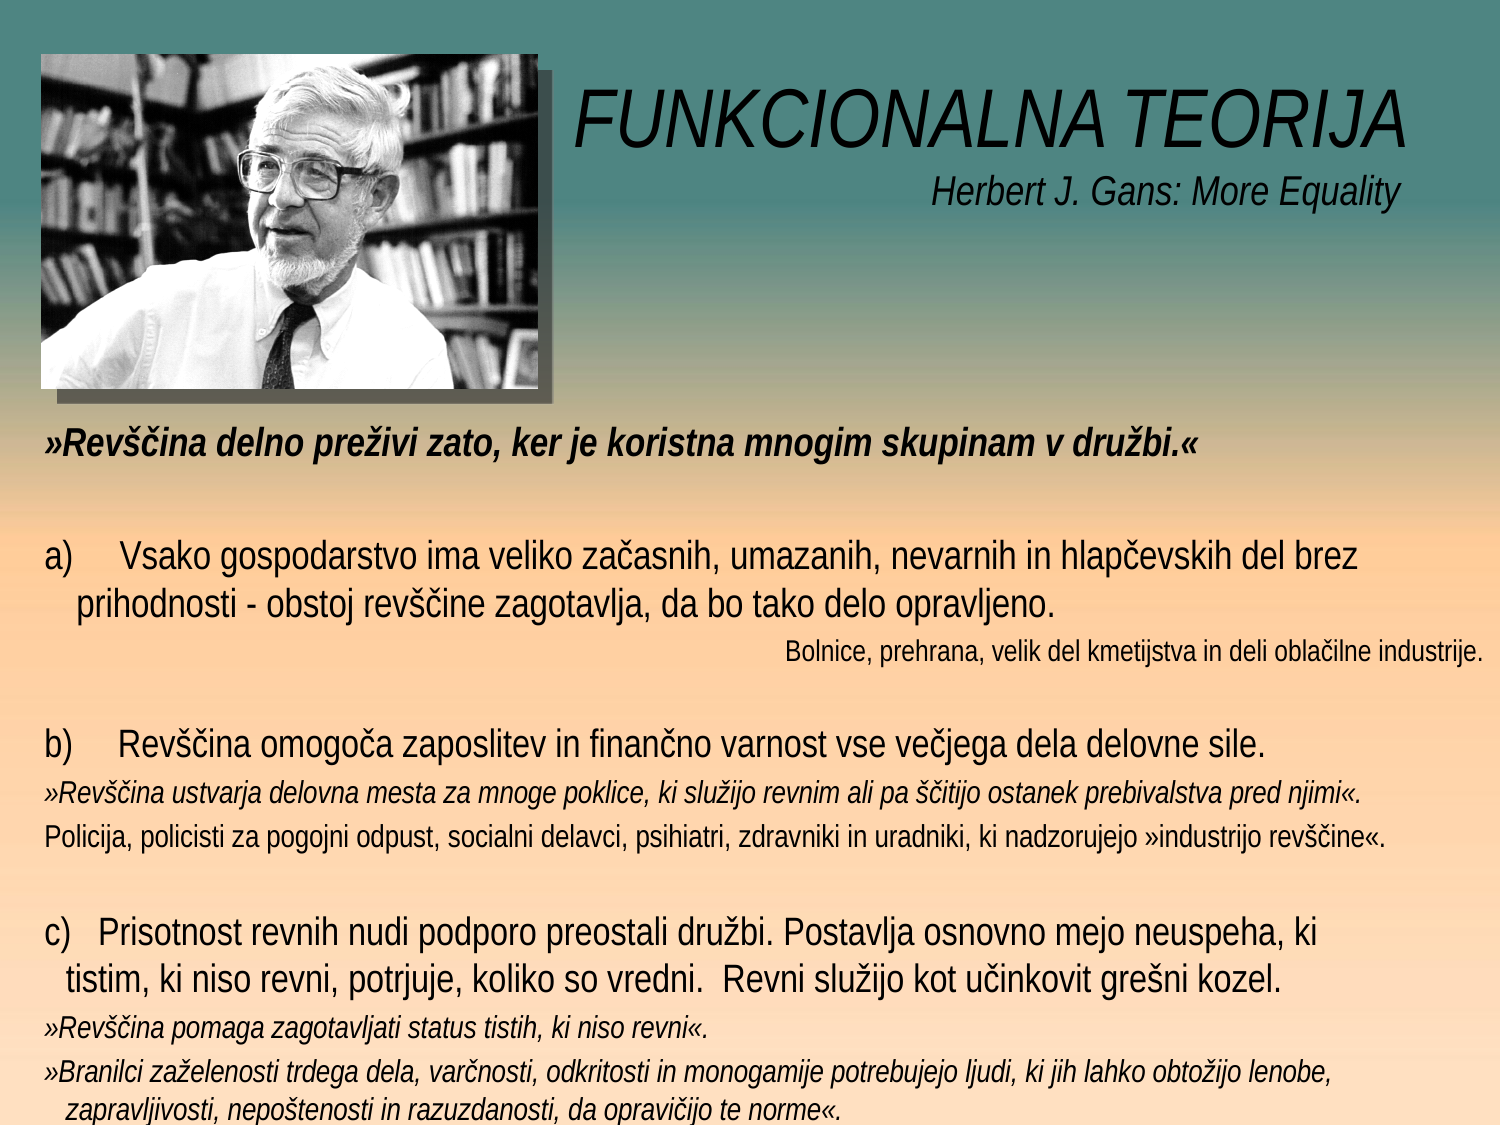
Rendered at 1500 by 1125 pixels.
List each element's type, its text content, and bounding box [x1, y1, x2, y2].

list »Revščina delno preživi zato, ker je koristna mnogim skupinam v družbi.« a) Vsako gospodarstvo ima veliko začasnih, umazanih, nevarnih in hlapčevskih del brez prihodnosti - obstoj revščine zagotavlja, da bo tako delo opravljeno. Bolnice, prehrana, velik del kmetijstva in deli oblačilne industrije. b) Revščina omogoča zaposlitev in finančno varnost vse večjega dela delovne sile. »Revščina ustvarja delovna mesta za mnoge poklice, ki služijo revnim ali pa ščitijo ostanek prebivalstva pred njimi«. Policija, policisti za pogojni odpust, socialni delavci, psihiatri, zdravniki in uradniki, ki nadzorujejo »industrijo revščine«. c) Prisotnost revnih nudi podporo preostali družbi. Postavlja osnovno mejo neuspeha, ki tistim, ki niso revni, potrjuje, koliko so vredni. Revni služijo kot učinkovit grešni kozel. »Revščina pomaga zagotavljati status tistih, ki niso revni«. »Branilci zaželenosti trdega dela, varčnosti, odkritosti in monogamije potrebujejo ljudi, ki jih lahko obtožijo lenobe, zapravljivosti, nepoštenosti in razuzdanosti, da opravičijo te norme«. [29, 408, 1500, 1125]
title FUNKCIONALNA TEORIJA Herbert J. Gans: More Equality [75, 45, 1425, 233]
picture [0, 0, 1500, 1125]
